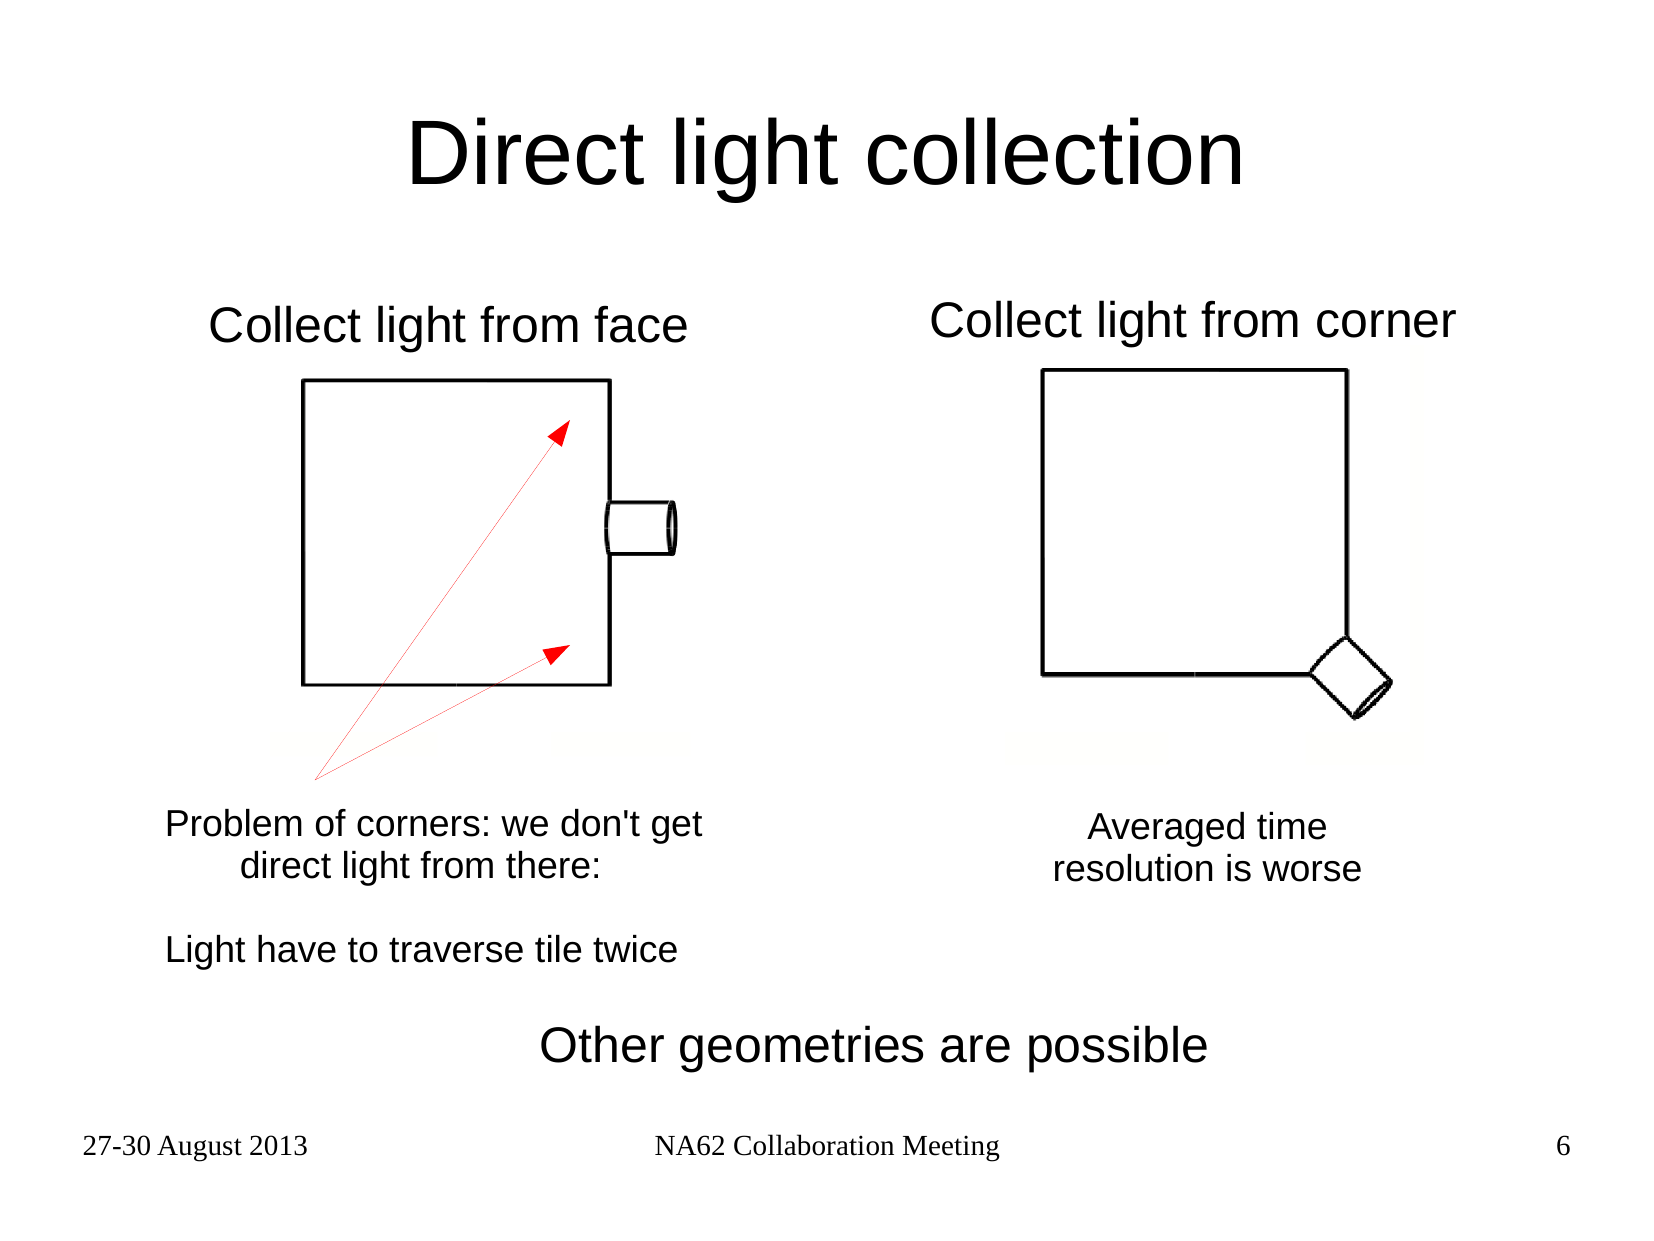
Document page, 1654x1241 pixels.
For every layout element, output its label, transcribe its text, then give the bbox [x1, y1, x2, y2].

text_box Problem of corners: we don't get direct light from there: Light have to traverse tile twice [150, 795, 751, 978]
title Direct light collection [82, 49, 1571, 257]
picture [1005, 356, 1426, 766]
text_box Collect light from corner [915, 285, 1473, 356]
picture [270, 361, 691, 766]
text_box Other geometries are possible [525, 1009, 1225, 1081]
text_box Collect light from face [194, 289, 705, 361]
text_box Averaged time resolution is worse [990, 798, 1426, 897]
